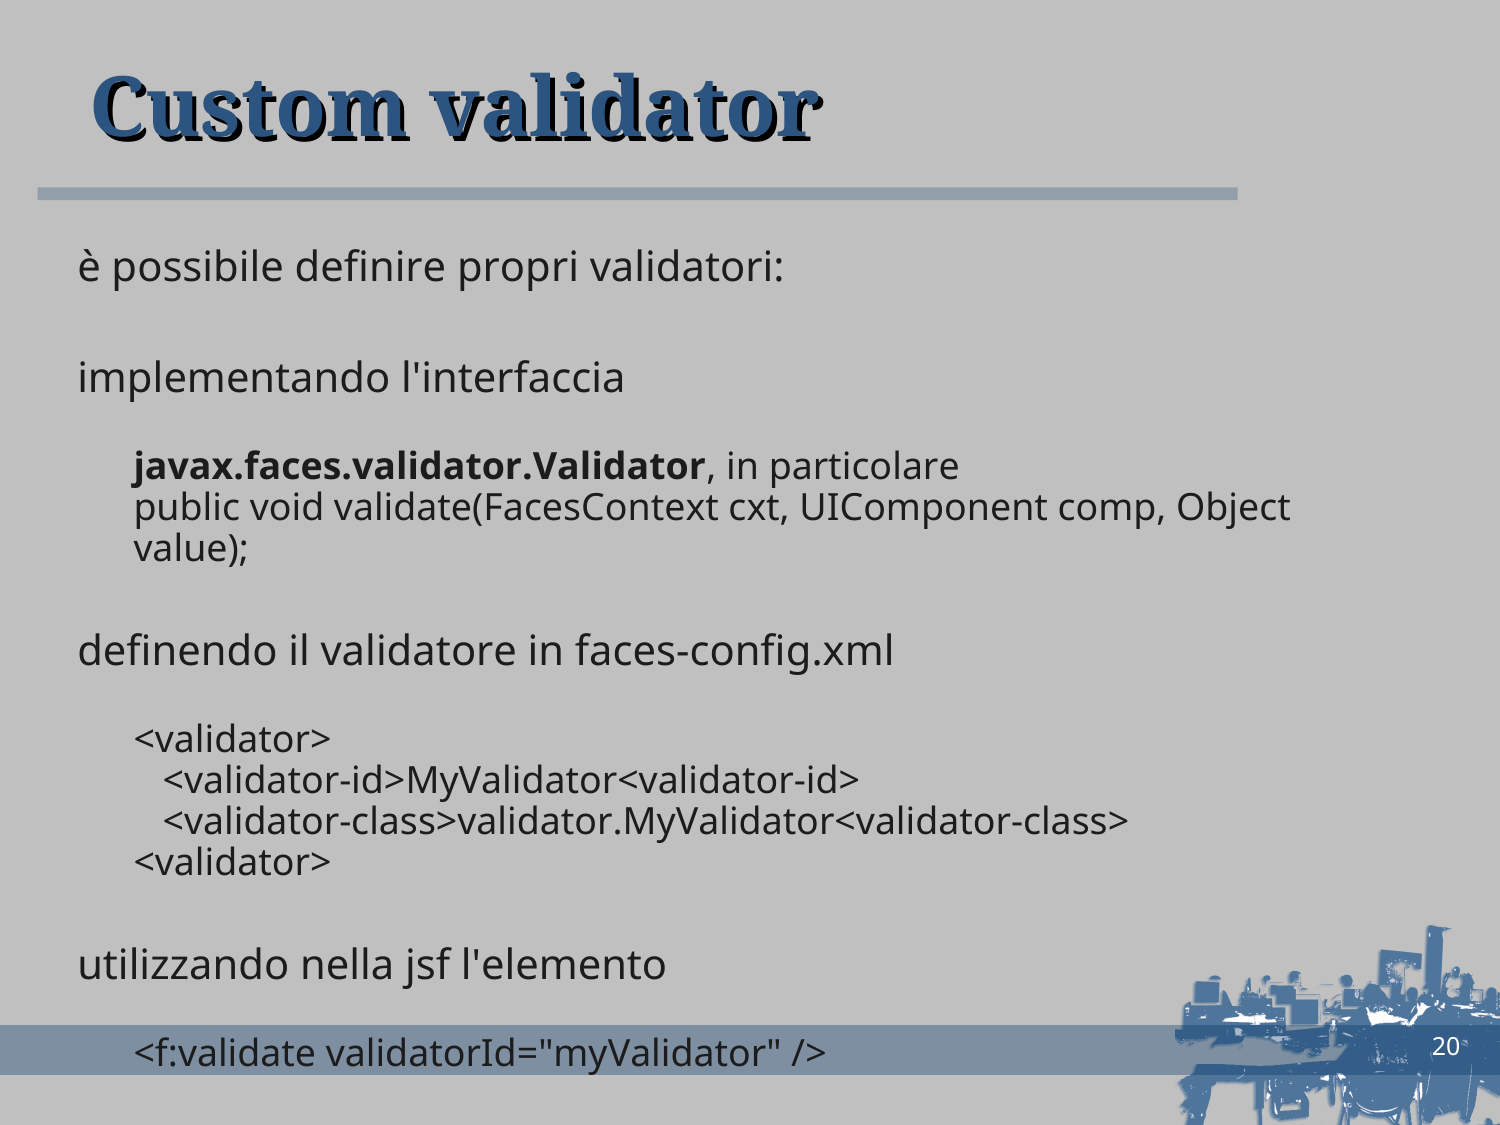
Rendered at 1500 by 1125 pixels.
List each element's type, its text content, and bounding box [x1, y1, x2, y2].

title Custom validator [75, 35, 1426, 174]
list è possibile definire propri validatori: implementando l'interfaccia javax.faces.validator.Validator, in particolare public void validate(FacesContext cxt, UIComponent comp, Object value); definendo il validatore in faces-config.xml <validator> <validator-id>MyValidator<validator-id> <validator-class>validator.MyValidator<validator-class> <validator> utilizzando nella jsf l'elemento <f:validate validatorId="myValidator" /> [62, 237, 1426, 1006]
